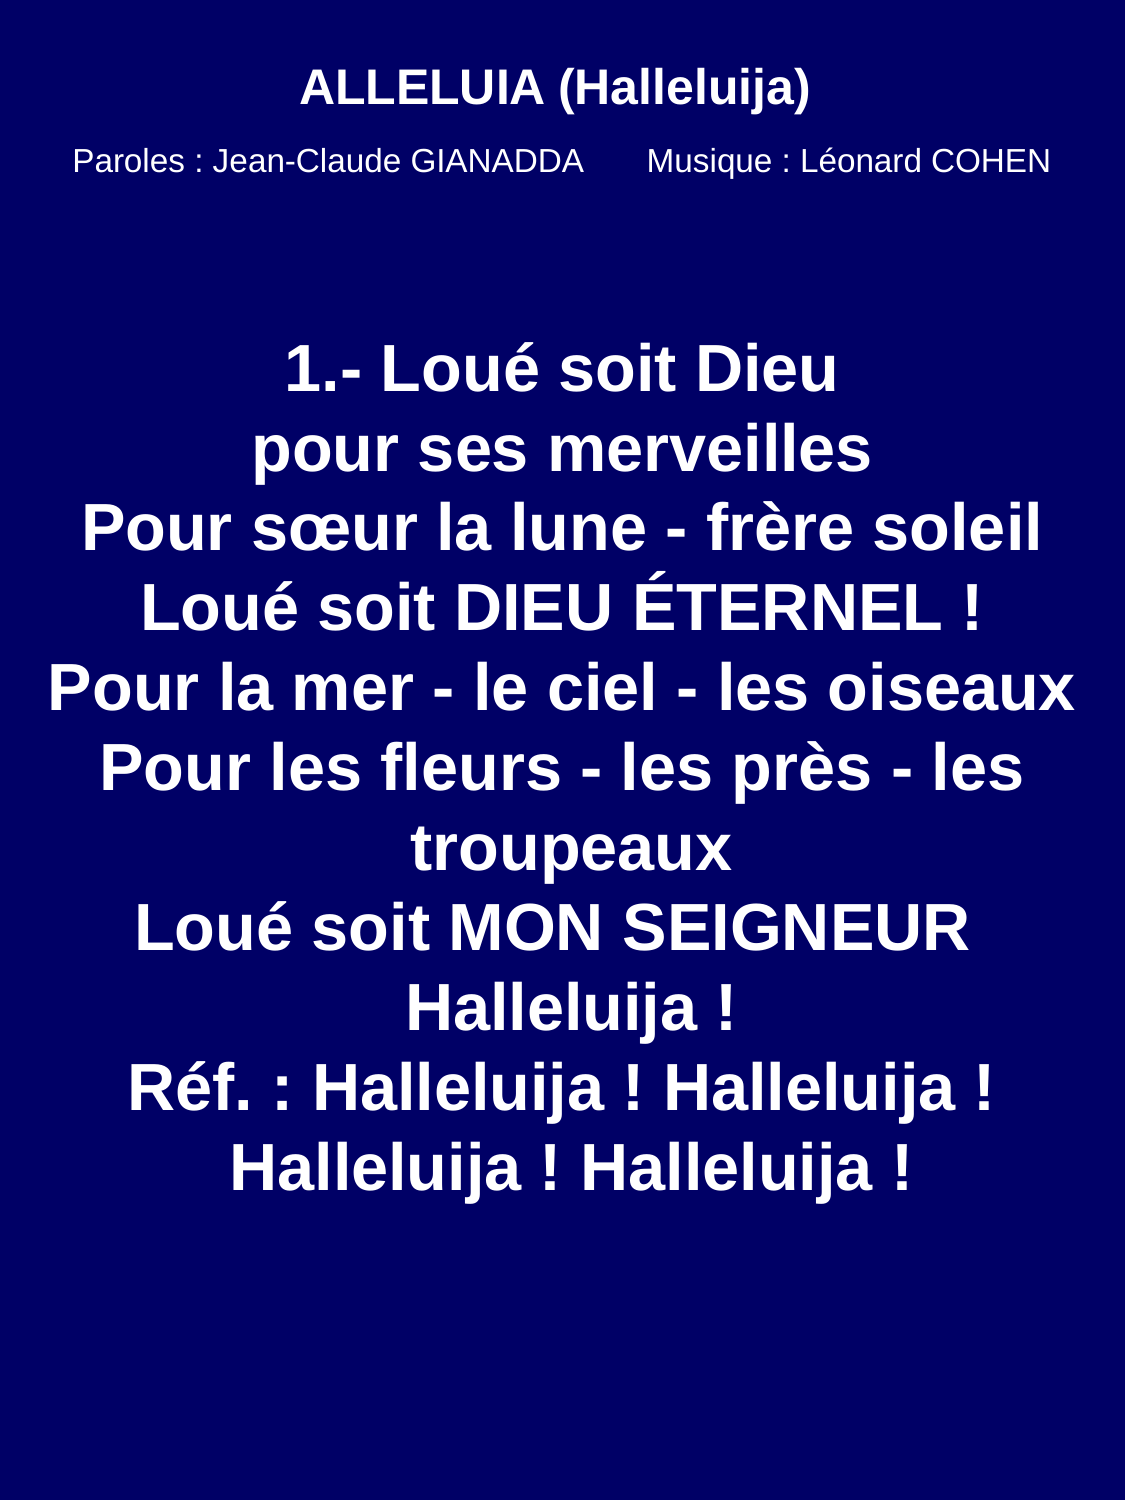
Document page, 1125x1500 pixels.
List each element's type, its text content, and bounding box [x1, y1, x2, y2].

text_box ALLELUIA (Halleluija) Paroles : Jean-Claude GIANADDA Musique : Léonard COHEN 1.- Loué soit Dieu pour ses merveilles Pour sœur la lune - frère soleil Loué soit DIEU ÉTERNEL ! Pour la mer - le ciel - les oiseaux Pour les fleurs - les près - les troupeaux Loué soit MON SEIGNEUR Halleluija ! Réf. : Halleluija ! Halleluija ! Halleluija ! Halleluija ! [0, 47, 1125, 1212]
